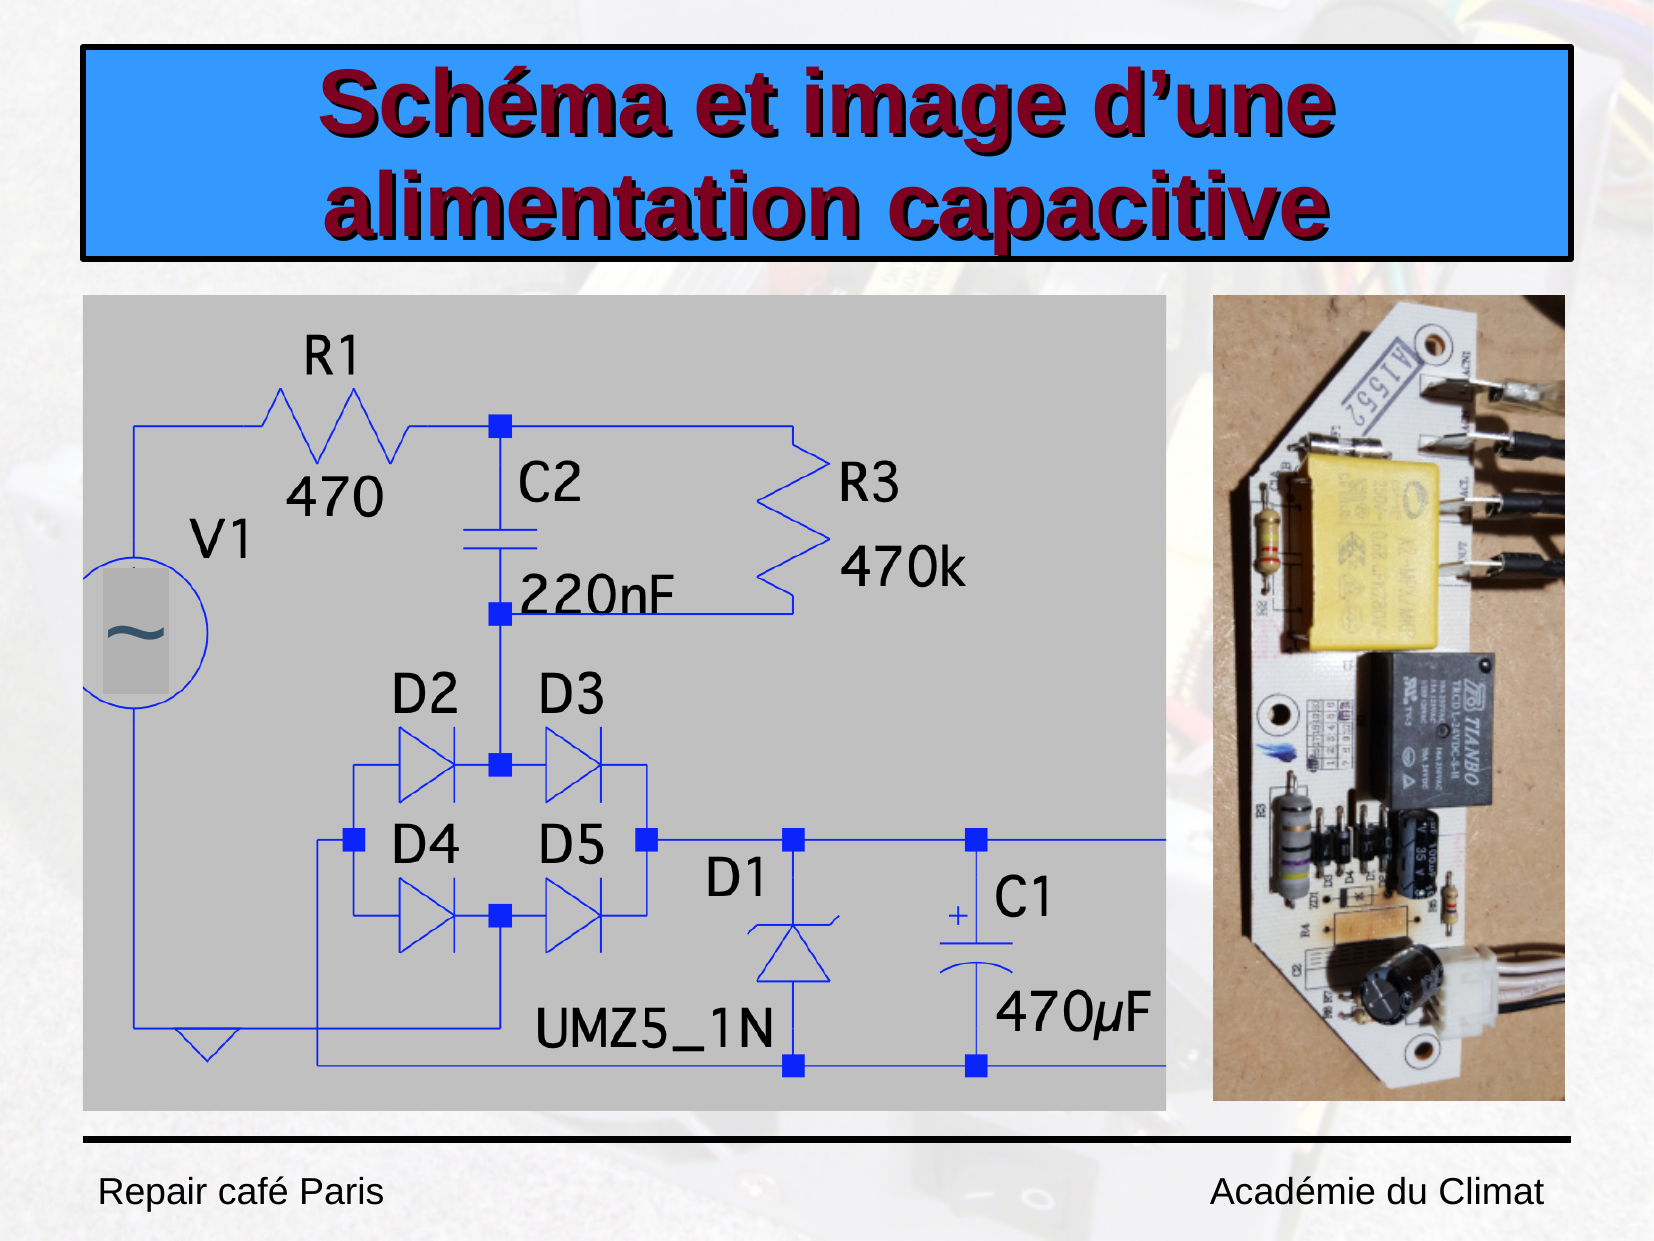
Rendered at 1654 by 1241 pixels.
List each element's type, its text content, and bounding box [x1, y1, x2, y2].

text_box ~ [71, 561, 201, 702]
text_box Repair café Paris Académie du Climat [82, 1163, 1571, 1220]
title Schéma et image d’une alimentation capacitive [82, 47, 1571, 259]
picture [0, 0, 1654, 1241]
